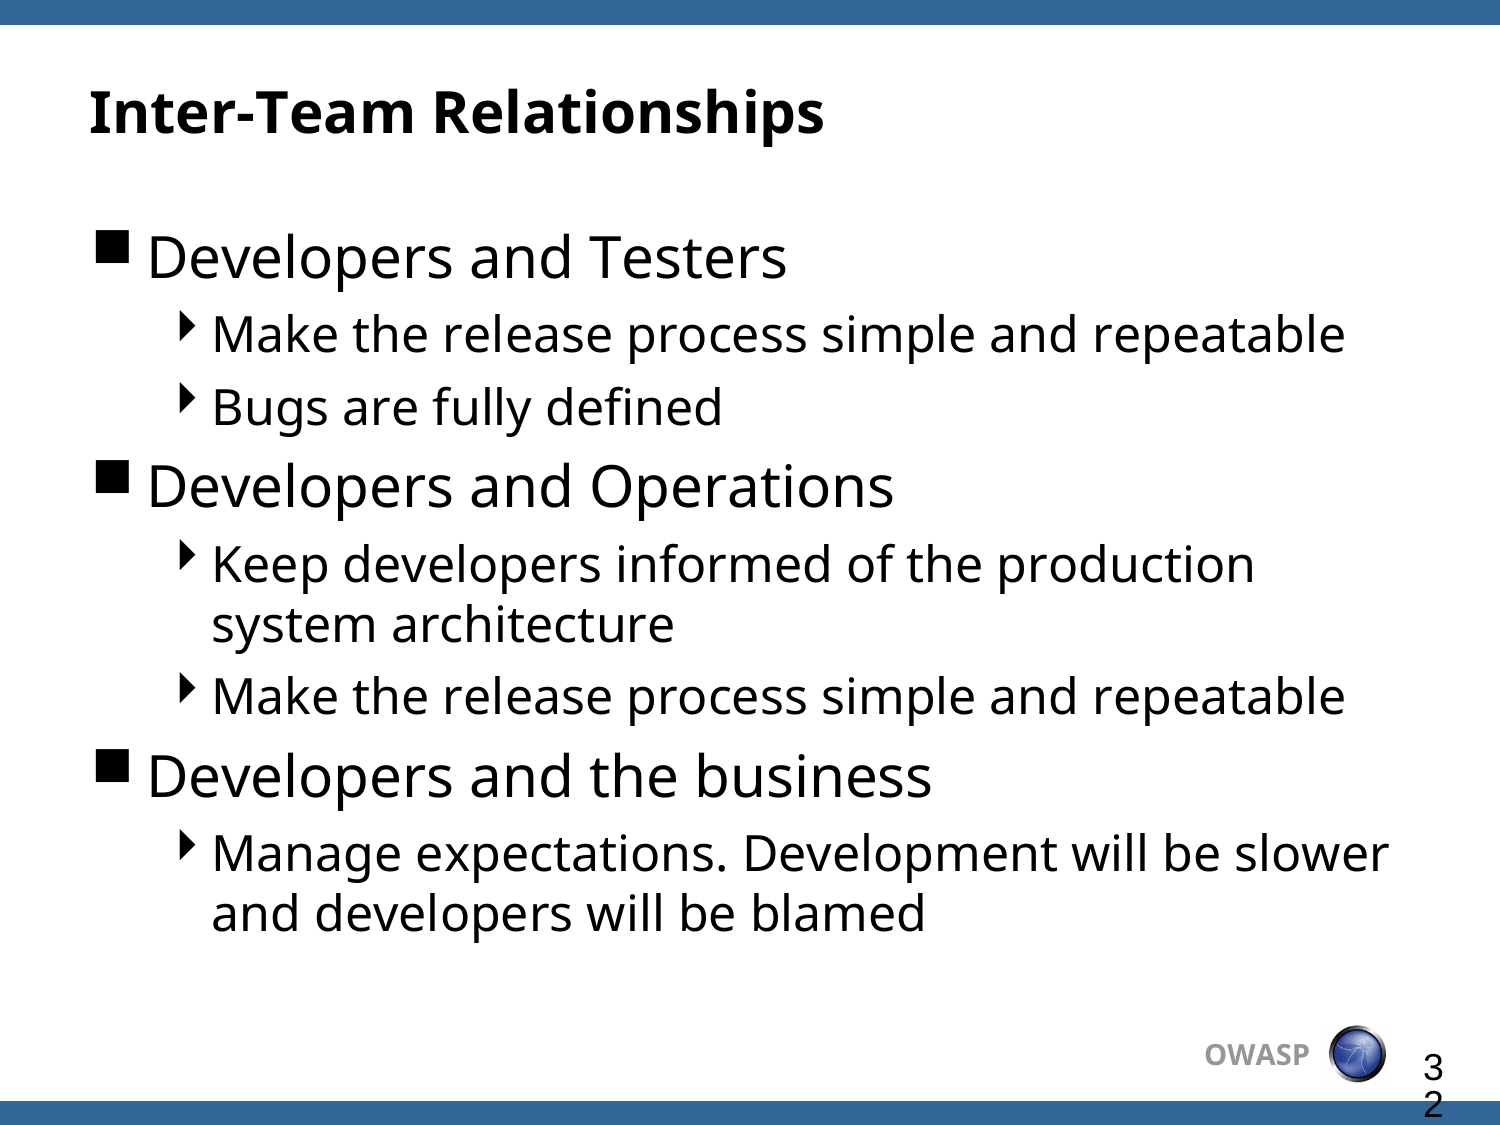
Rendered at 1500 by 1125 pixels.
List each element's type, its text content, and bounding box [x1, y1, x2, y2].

title Inter-Team Relationships [75, 32, 1426, 189]
picture [1325, 1024, 1388, 1083]
list Developers and Testers Make the release process simple and repeatable Bugs are fully defined Developers and Operations Keep developers informed of the production system architecture Make the release process simple and repeatable Developers and the business Manage expectations. Development will be slower and developers will be blamed [75, 212, 1426, 1005]
